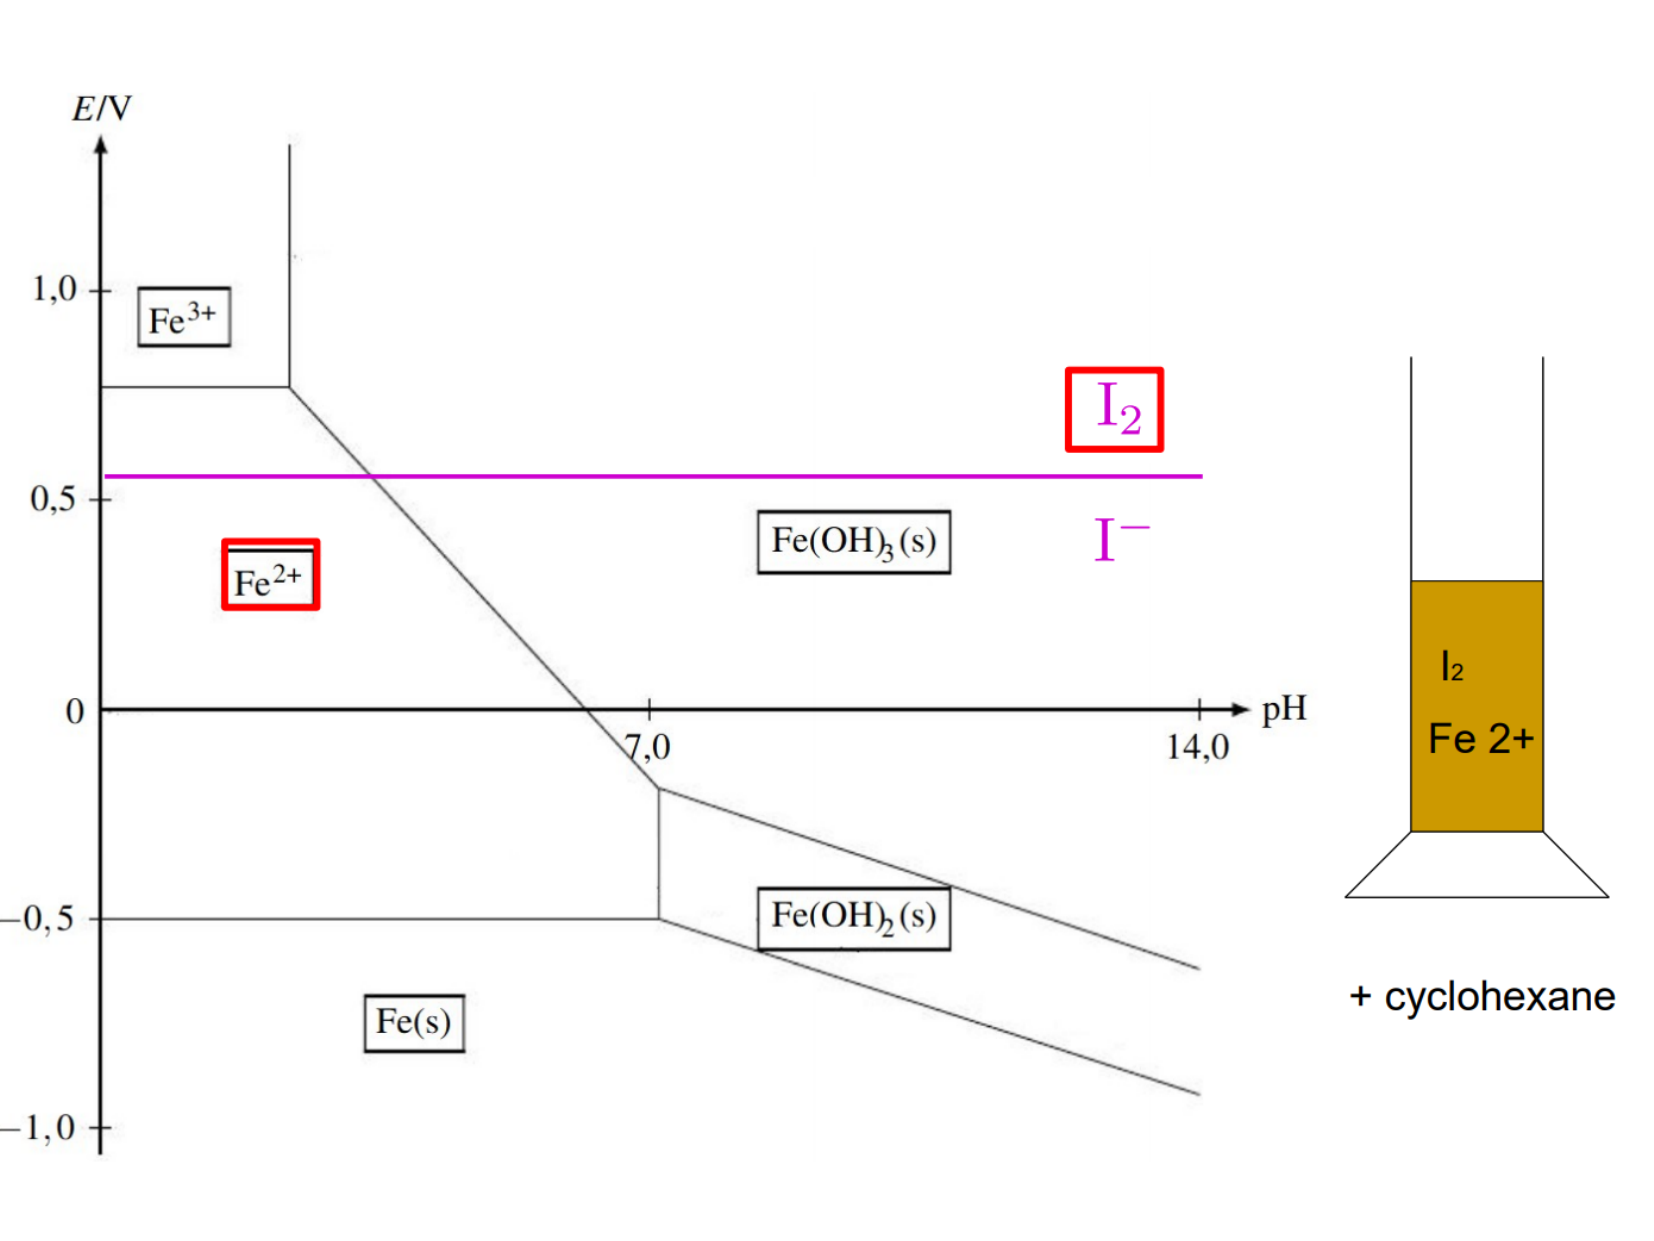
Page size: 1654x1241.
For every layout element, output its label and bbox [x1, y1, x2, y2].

picture [0, 86, 1654, 1170]
